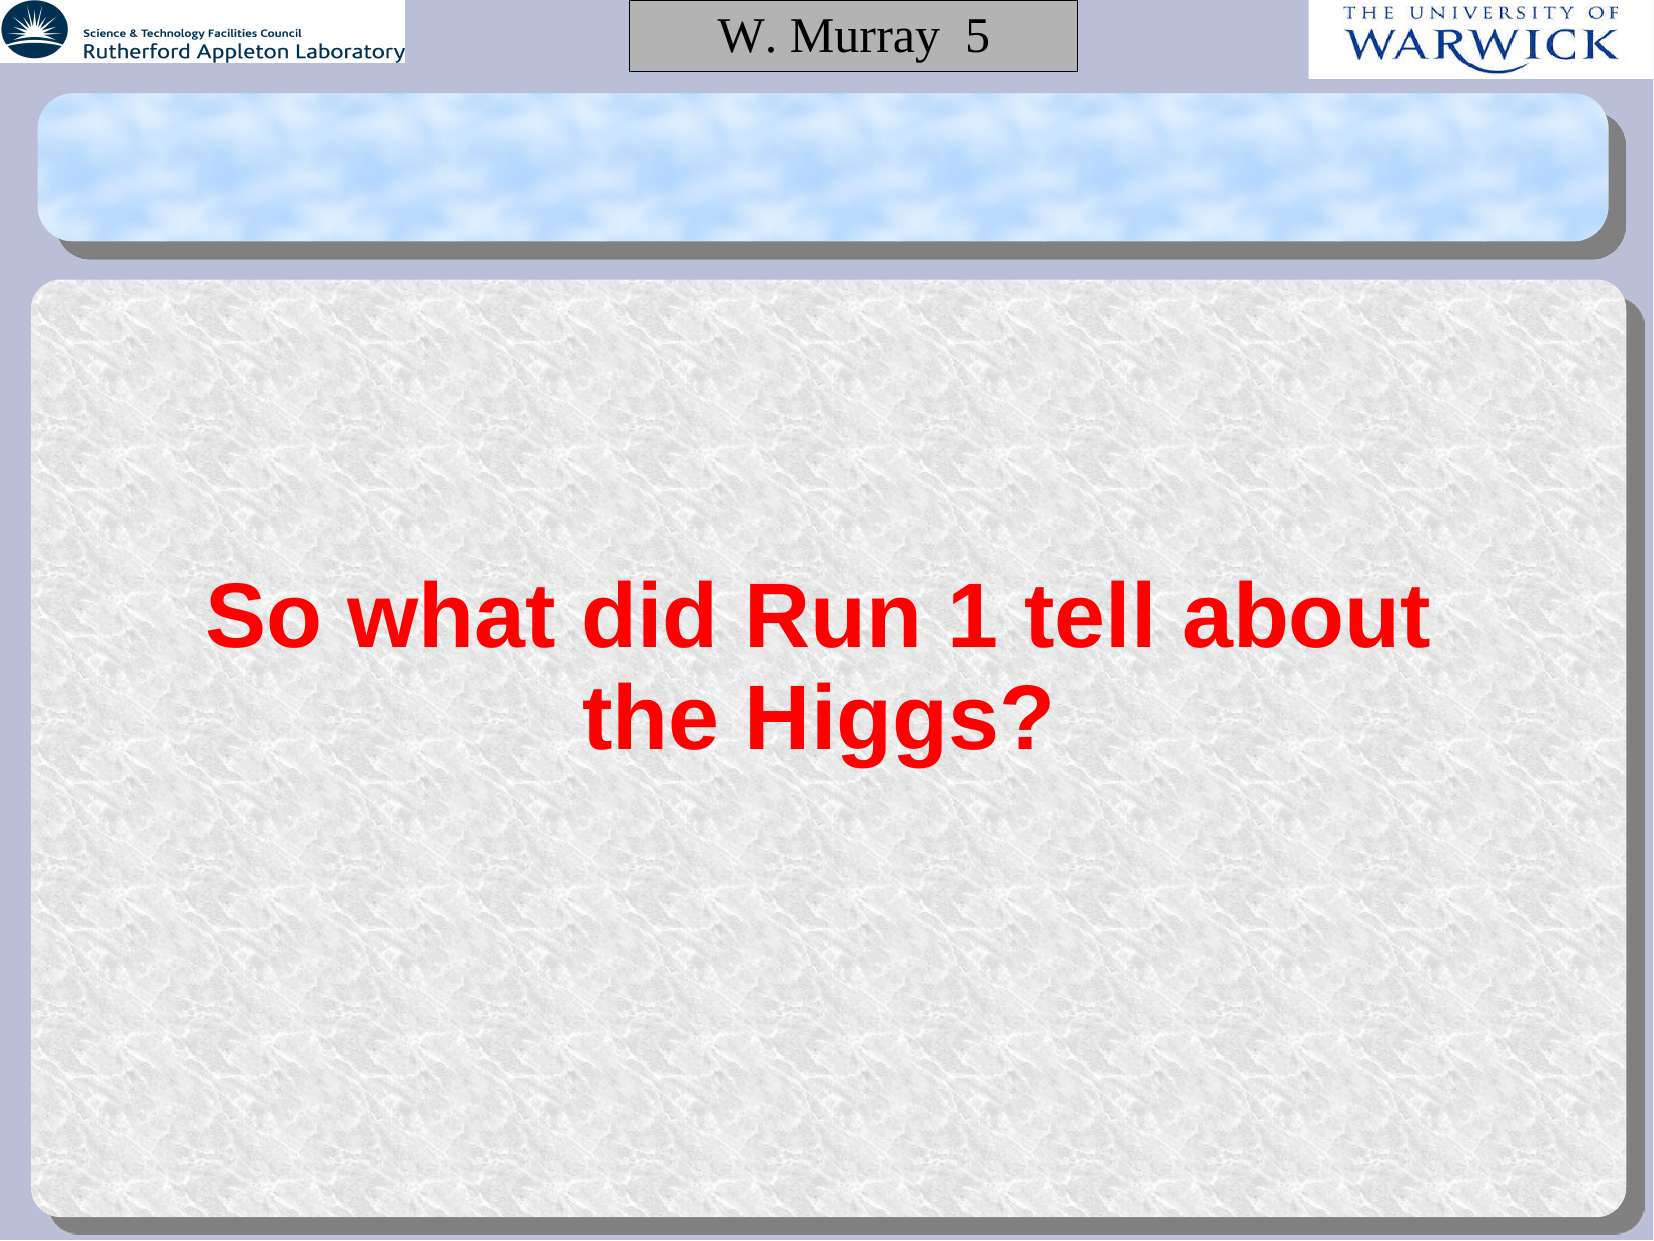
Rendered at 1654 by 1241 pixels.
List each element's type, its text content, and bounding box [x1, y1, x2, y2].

picture [37, 93, 1609, 242]
title So what did Run 1 tell about the Higgs? [128, 563, 1510, 770]
picture [0, 0, 405, 63]
picture [30, 279, 1627, 1218]
picture [1308, 0, 1654, 79]
